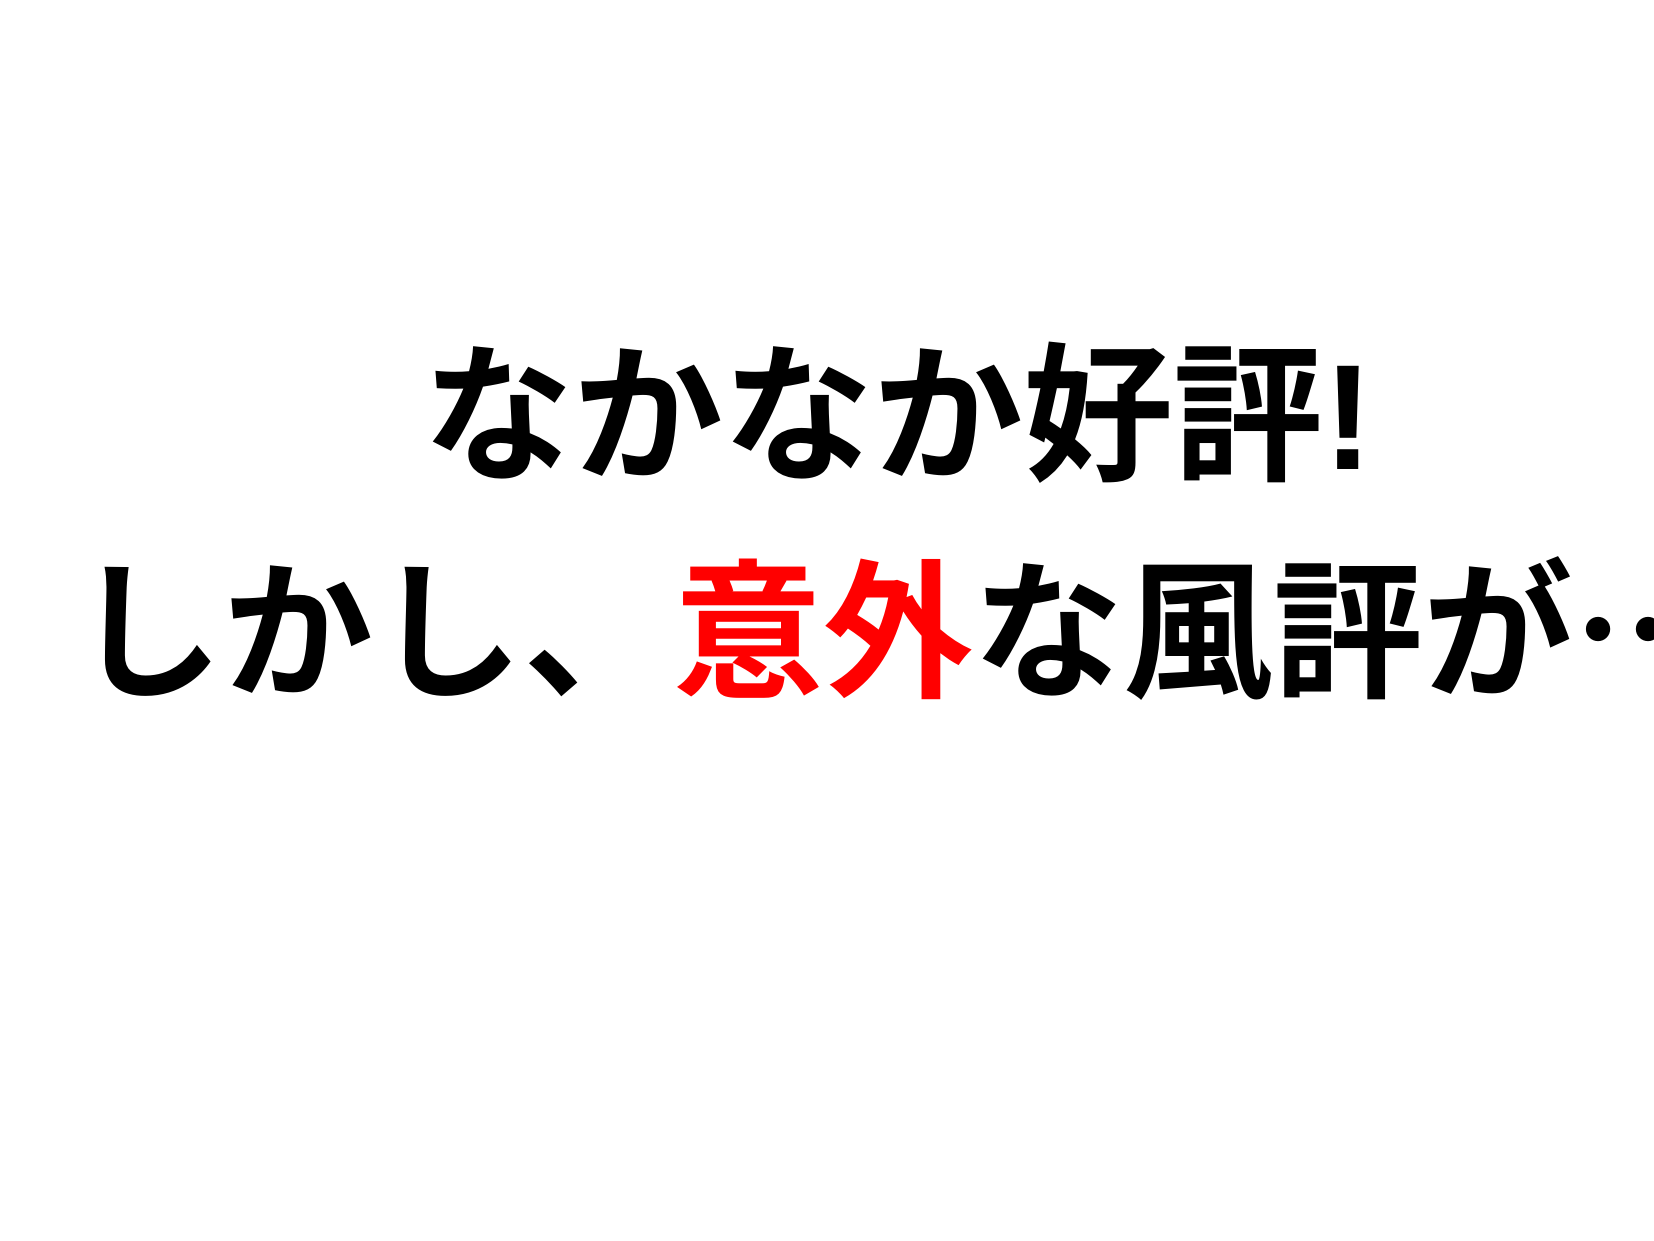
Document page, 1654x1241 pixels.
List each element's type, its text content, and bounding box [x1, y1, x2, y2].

text_box なかなか好評! しかし、意外な風評が… [59, 287, 1632, 632]
